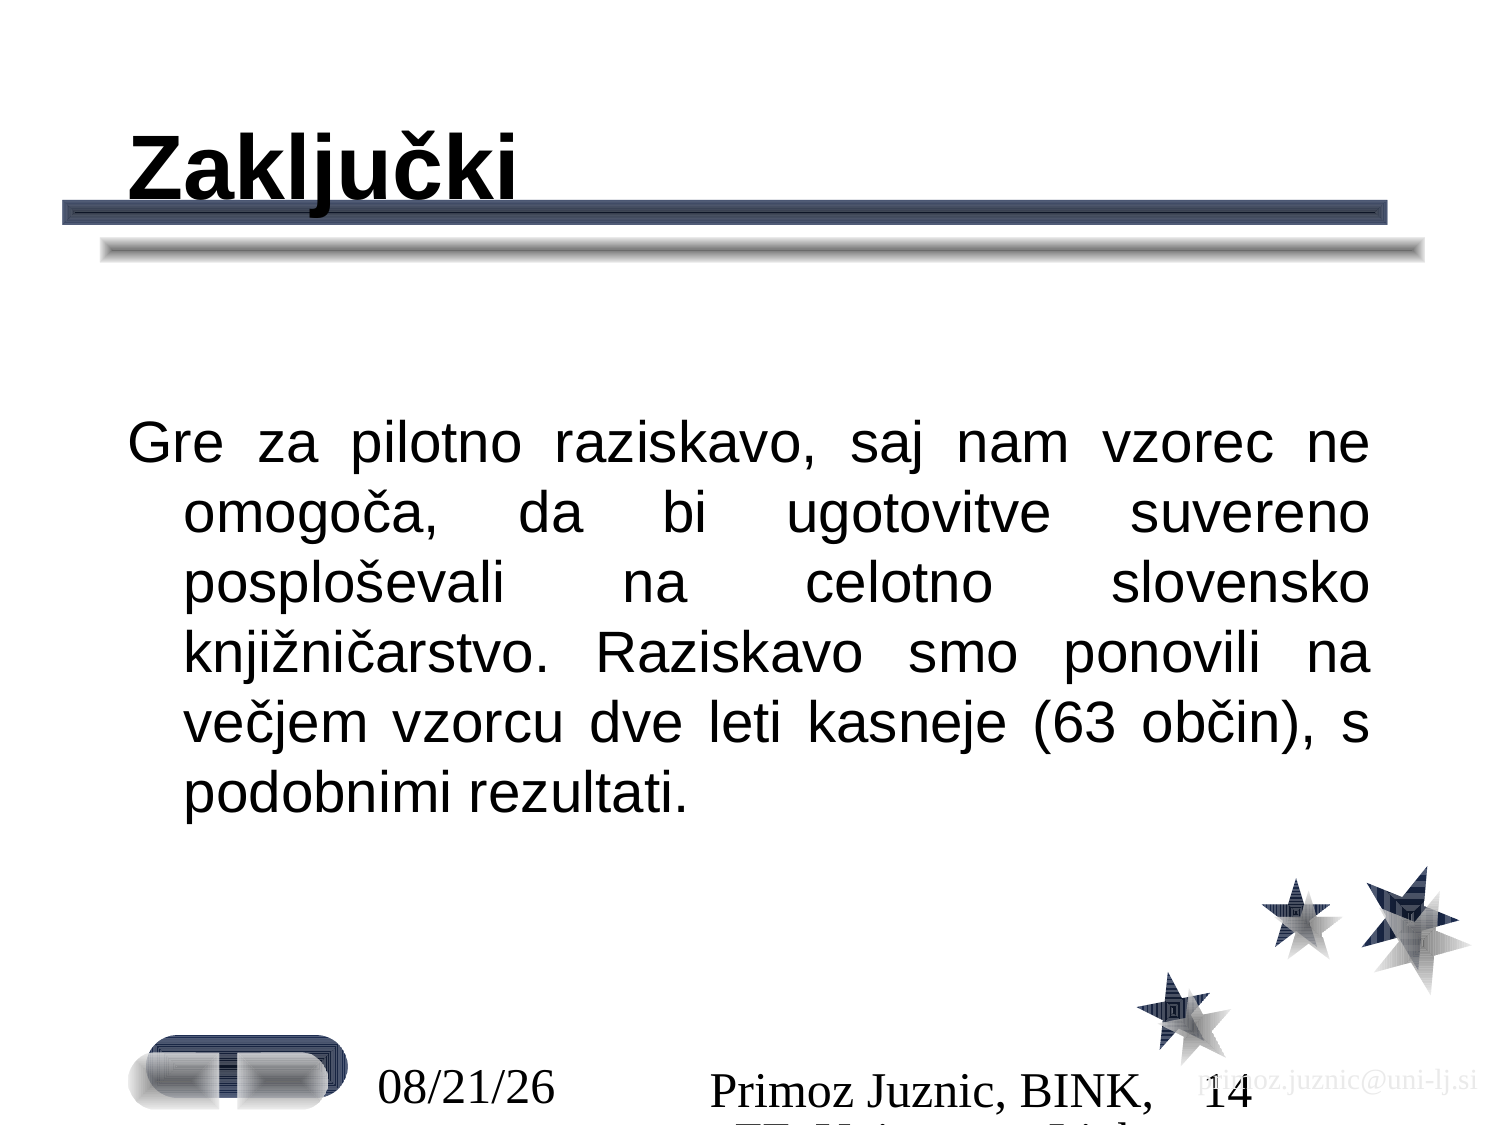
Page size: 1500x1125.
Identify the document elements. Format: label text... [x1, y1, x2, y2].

list Gre za pilotno raziskavo, saj nam vzorec ne omogoča, da bi ugotovitve suvereno posploševali na celotno slovensko knjižničarstvo. Raziskavo smo ponovili na večjem vzorcu dve leti kasneje (63 občin), s podobnimi rezultati. [112, 312, 1388, 988]
title Zaključki [112, 37, 1388, 225]
